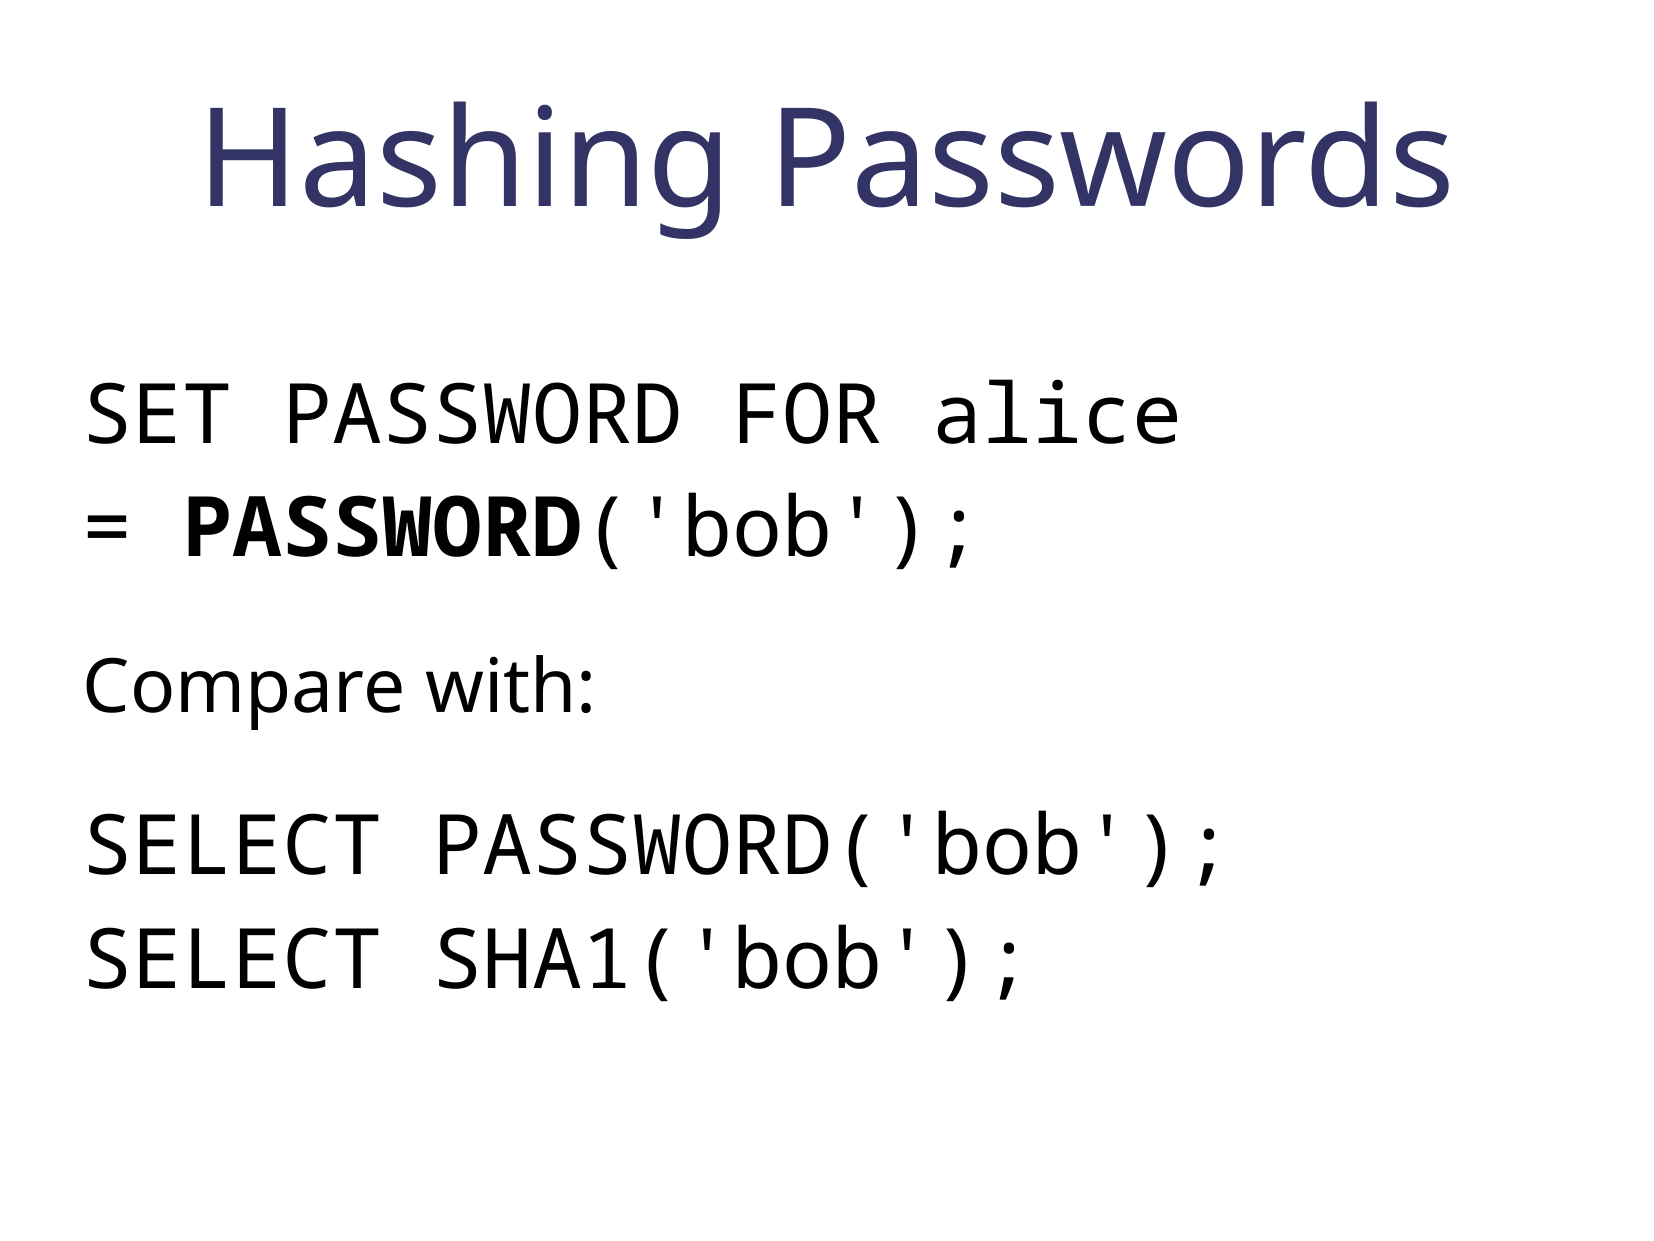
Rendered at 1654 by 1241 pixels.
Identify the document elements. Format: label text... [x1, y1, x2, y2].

title Hashing Passwords [82, 56, 1571, 250]
subtitle SET PASSWORD FOR alice = PASSWORD('bob'); Compare with: SELECT PASSWORD('bob'); SELECT SHA1('bob'); [82, 354, 1654, 1241]
